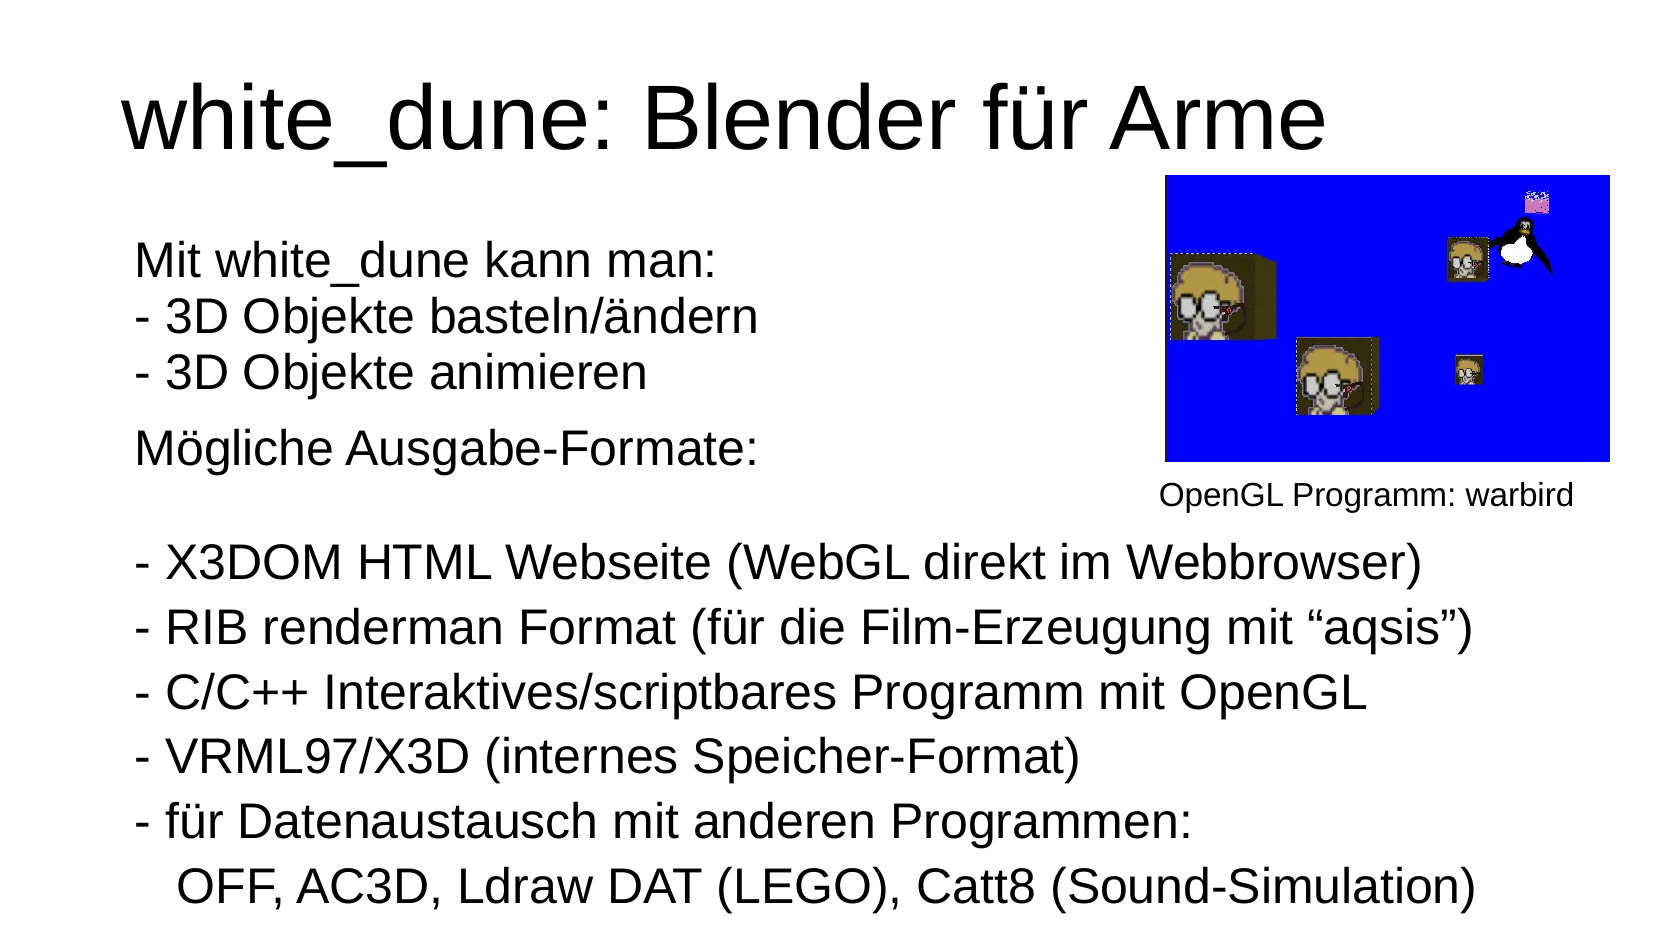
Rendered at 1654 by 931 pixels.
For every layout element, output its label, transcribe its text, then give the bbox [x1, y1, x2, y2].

text_box Mit white_dune kann man: - 3D Objekte basteln/ändern - 3D Objekte animieren Mögliche Ausgabe-Formate: OpenGL Programm: warbird - X3DOM HTML Webseite (WebGL direkt im Webbrowser) - RIB renderman Format (für die Film-Erzeugung mit “aqsis”) - C/C++ Interaktives/scriptbares Programm mit OpenGL - VRML97/X3D (internes Speicher-Format) - für Datenaustausch mit anderen Programmen: OFF, AC3D, Ldraw DAT (LEGO), Catt8 (Sound-Simulation) [120, 225, 1651, 922]
title white_dune: Blender für Arme [0, 39, 1471, 196]
picture [1165, 175, 1610, 462]
